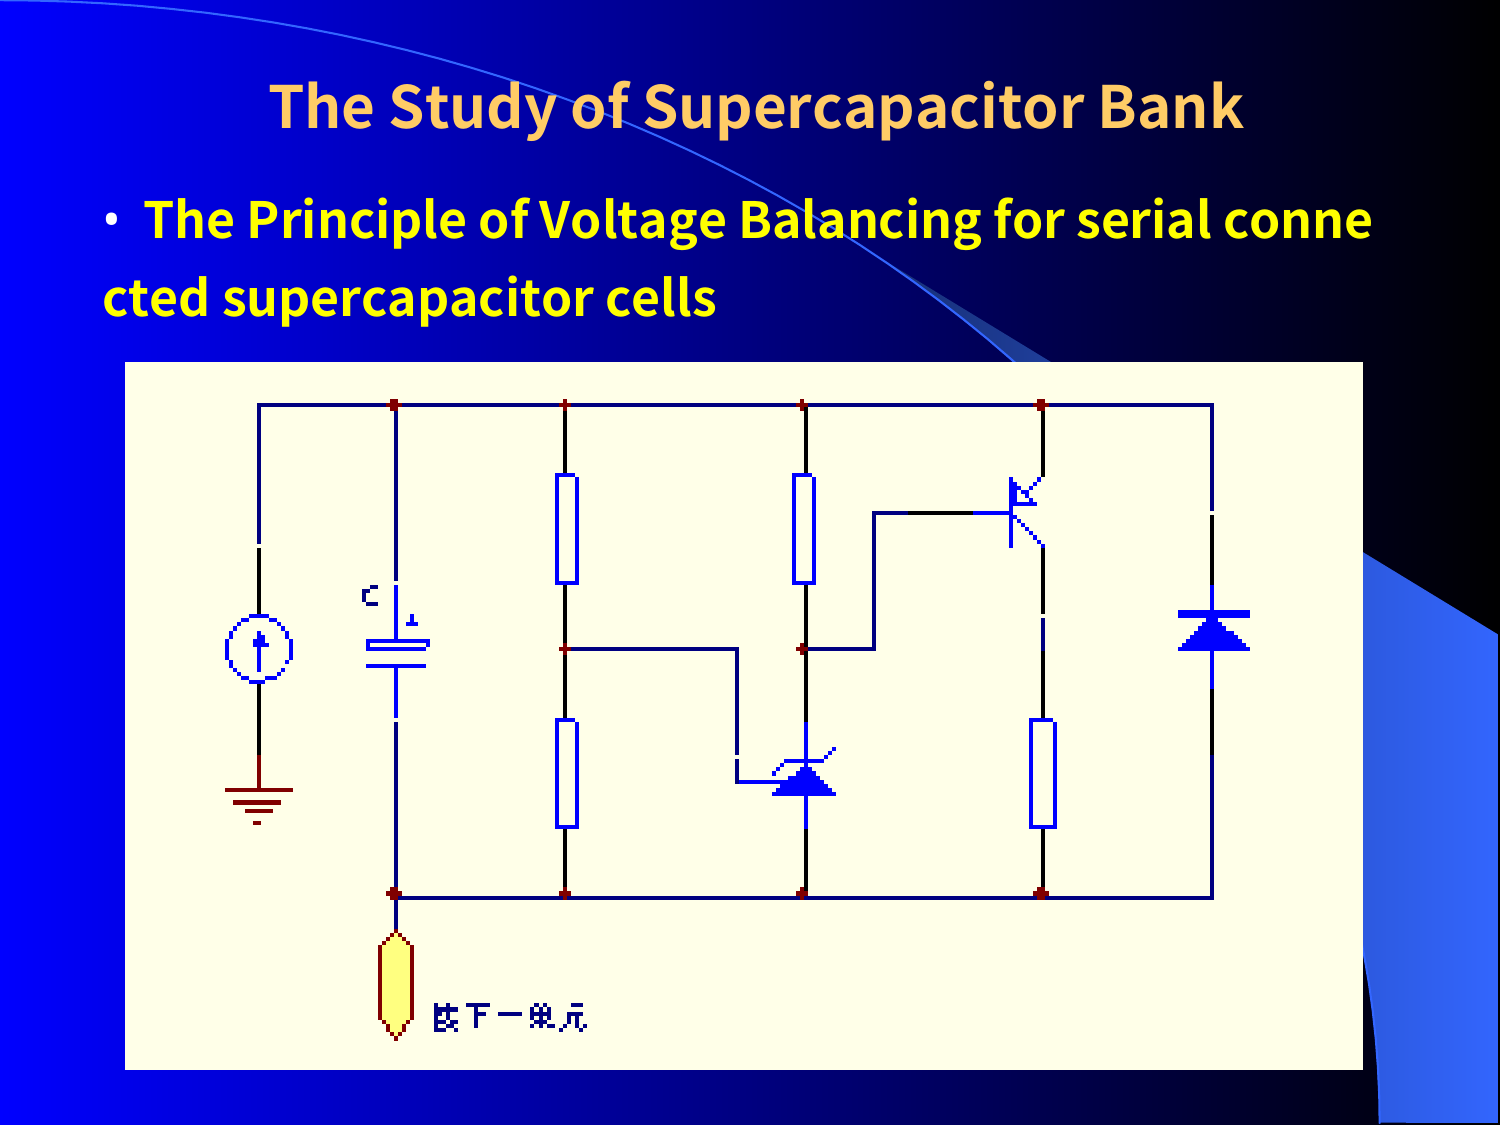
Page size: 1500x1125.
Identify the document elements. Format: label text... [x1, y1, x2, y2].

chart [125, 362, 1363, 1070]
text_box The Study of Supercapacitor Bank [150, 62, 1363, 148]
text_box The Principle of Voltage Balancing for serial connected supercapacitor cells [87, 162, 1400, 334]
